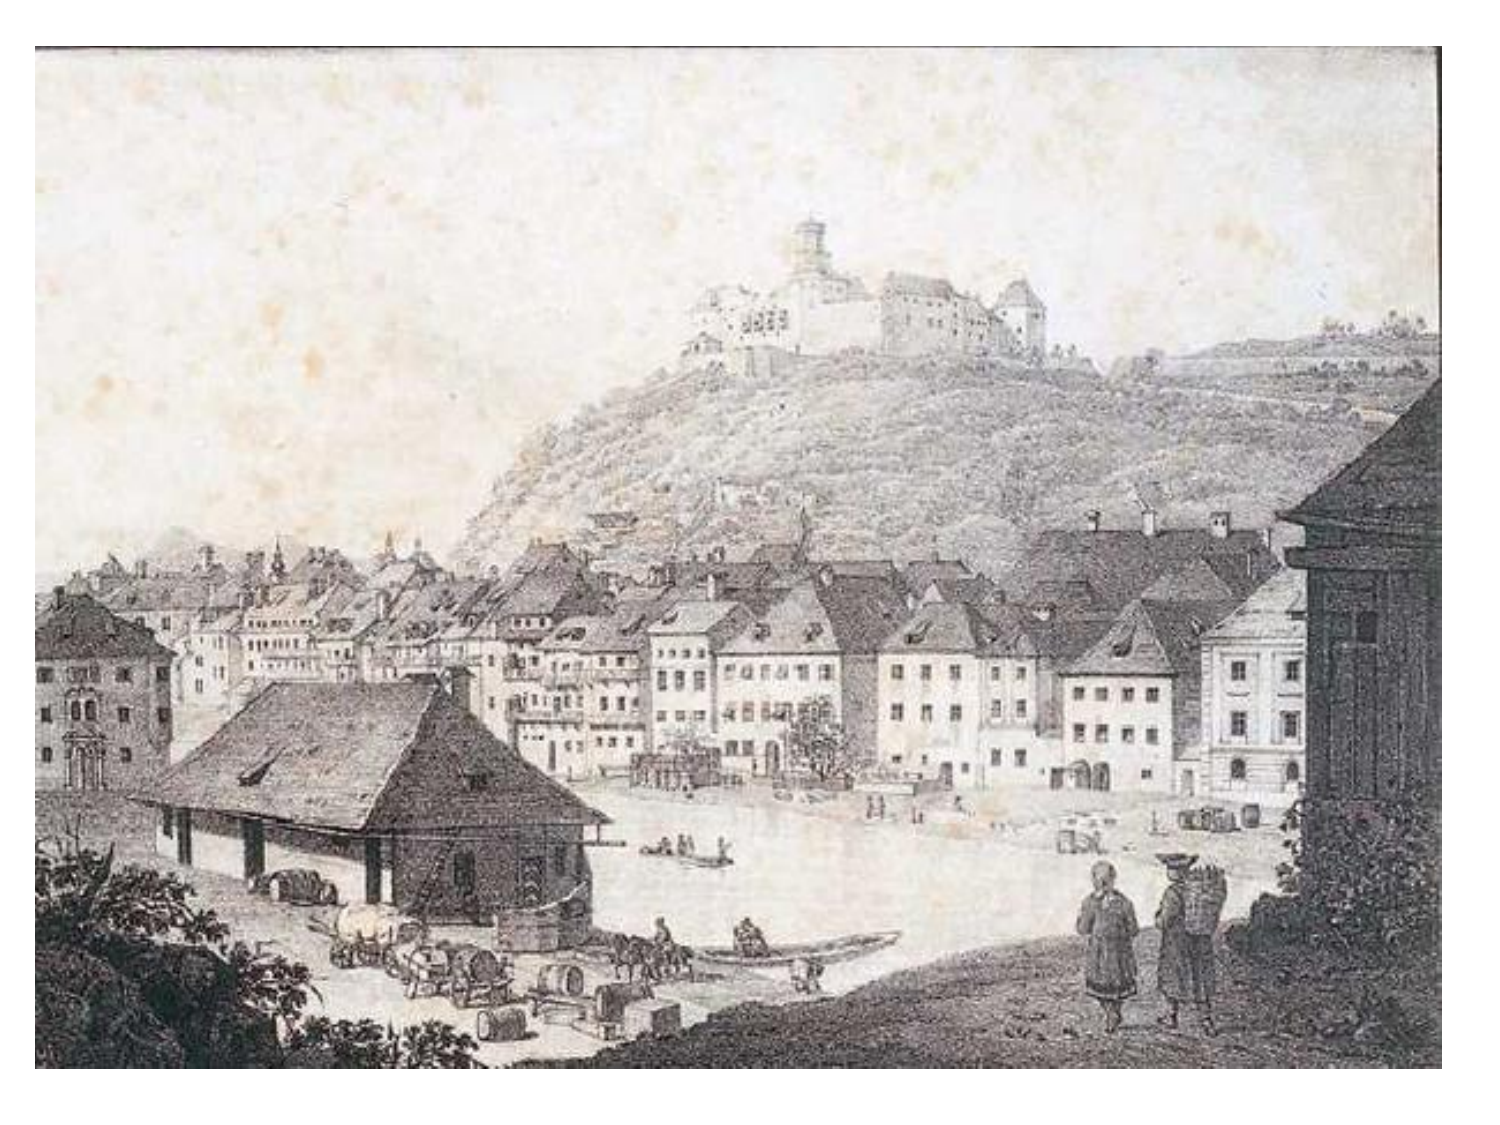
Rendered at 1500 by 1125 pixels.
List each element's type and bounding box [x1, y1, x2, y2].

picture [35, 46, 1442, 1069]
